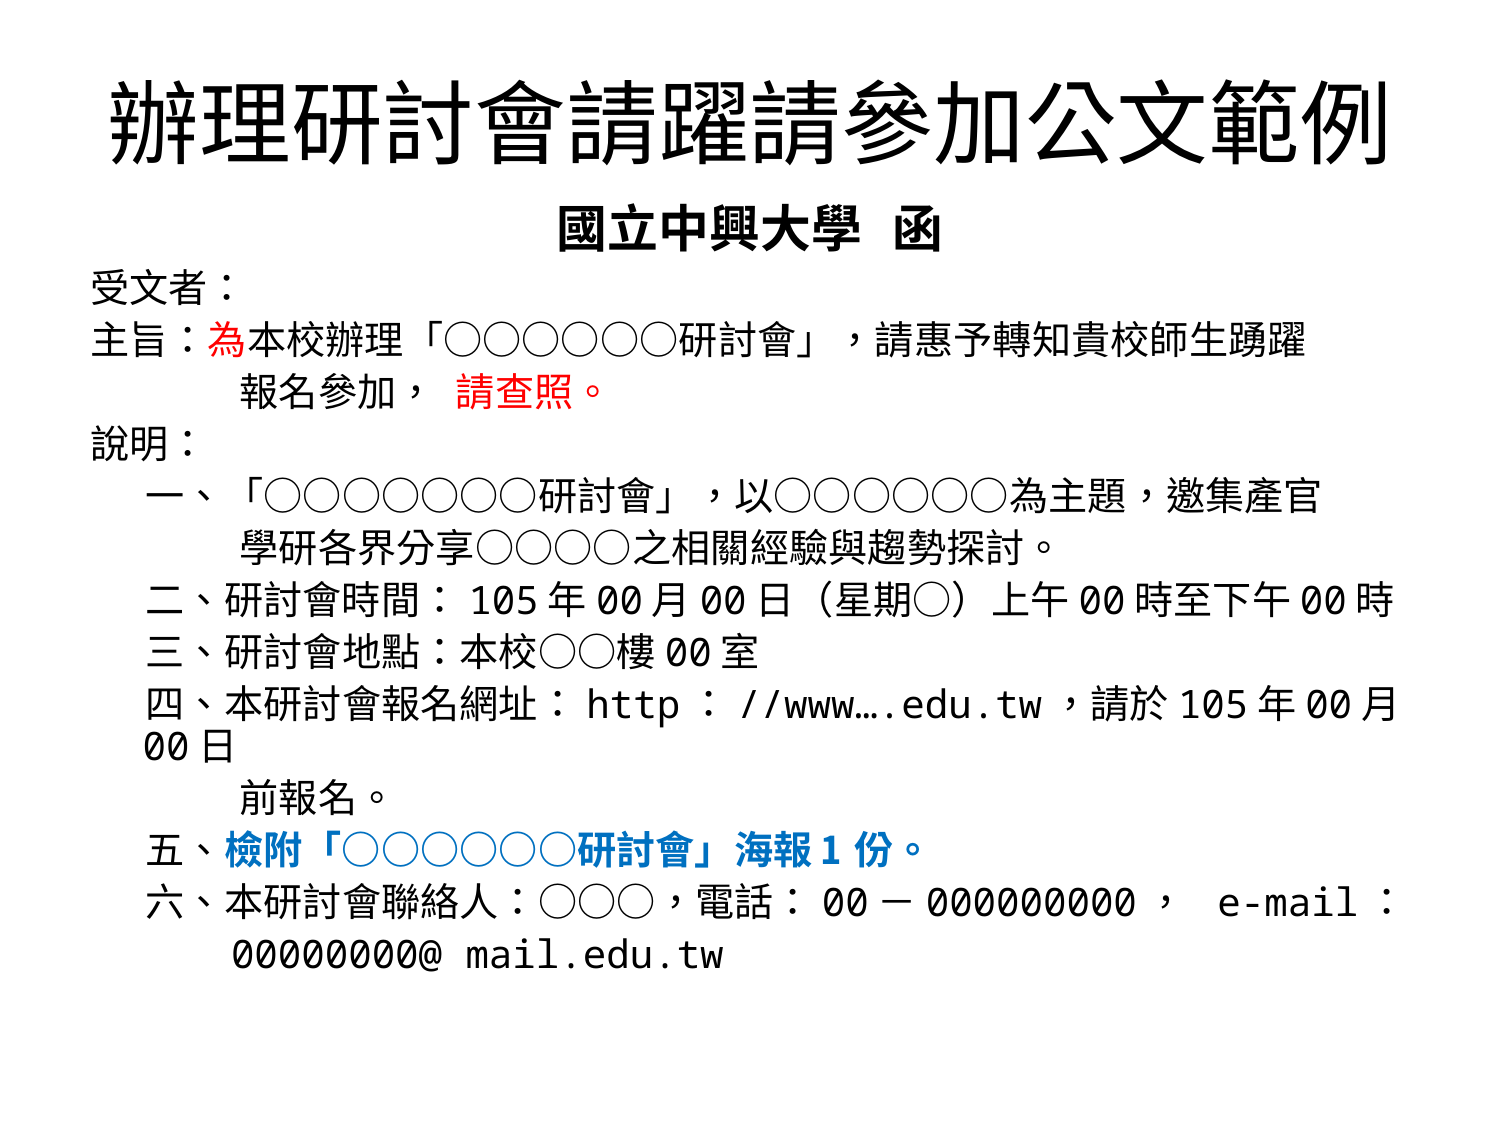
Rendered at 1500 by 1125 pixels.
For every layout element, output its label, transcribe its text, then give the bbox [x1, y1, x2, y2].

list 國立中興大學 函 受文者： 主旨：為本校辦理「○○○○○○研討會」，請惠予轉知貴校師生踴躍 報名參加， 請查照。 說明： 一、「○○○○○○○研討會」，以○○○○○○為主題，邀集產官 學研各界分享○○○○之相關經驗與趨勢探討。 二、研討會時間：105年00月00日（星期○）上午00時至下午00時 三、研討會地點：本校○○樓00室 四、本研討會報名網址：http：//www….edu.tw，請於105年00月00日 前報名。 五、檢附「○○○○○○研討會」海報1份。 六、本研討會聯絡人：○○○，電話：00－000000000， e-mail： 00000000@ mail.edu.tw [75, 196, 1426, 1059]
title 辦理研討會請躍請參加公文範例 [75, 45, 1426, 196]
